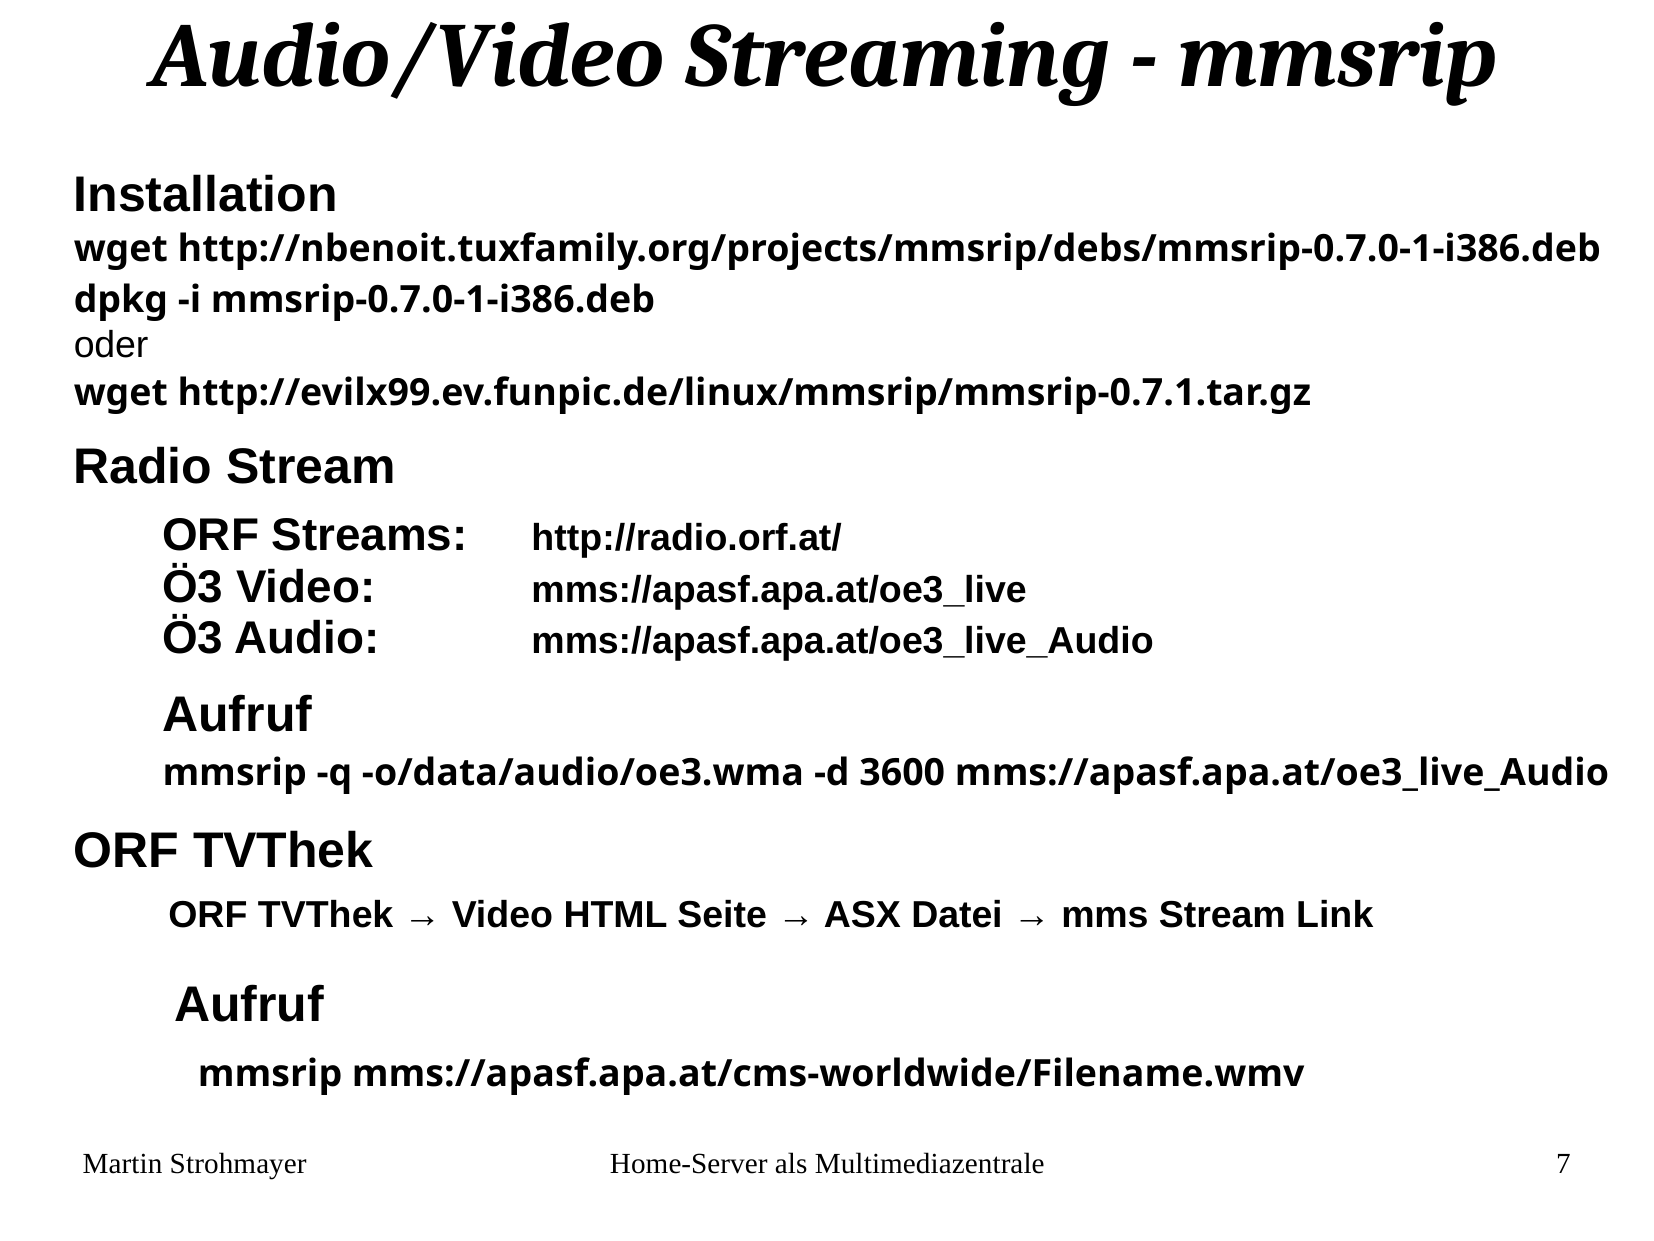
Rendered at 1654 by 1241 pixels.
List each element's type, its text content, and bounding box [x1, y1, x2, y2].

title Audio/Video Streaming - mmsrip [0, 3, 1651, 111]
text_box Aufruf [147, 679, 449, 750]
text_box Radio Stream [59, 431, 473, 502]
text_box mmsrip mms://apasf.apa.at/cms-worldwide/Filename.wmv [183, 1039, 1512, 1098]
text_box ORF TVThek [59, 815, 473, 886]
text_box Installation wget http://nbenoit.tuxfamily.org/projects/mmsrip/debs/mmsrip-0.7.0-1-i386.deb dpkg -i mmsrip-0.7.0-1-i386.deb oder wget http://evilx99.ev.funpic.de/linux/mmsrip/mmsrip-0.7.1.tar.gz [59, 158, 1654, 402]
text_box Aufruf [159, 968, 390, 1040]
text_box ORF Streams: http://radio.orf.at/ Ö3 Video: mms://apasf.apa.at/oe3_live Ö3 Audio: mms://apasf.apa.at/oe3_live_Audio [147, 501, 1477, 690]
text_box mmsrip -q -o/data/audio/oe3.wma -d 3600 mms://apasf.apa.at/oe3_live_Audio [147, 738, 1654, 797]
text_box ORF TVThek → Video HTML Seite → ASX Datei → mms Stream Link [153, 885, 1483, 943]
